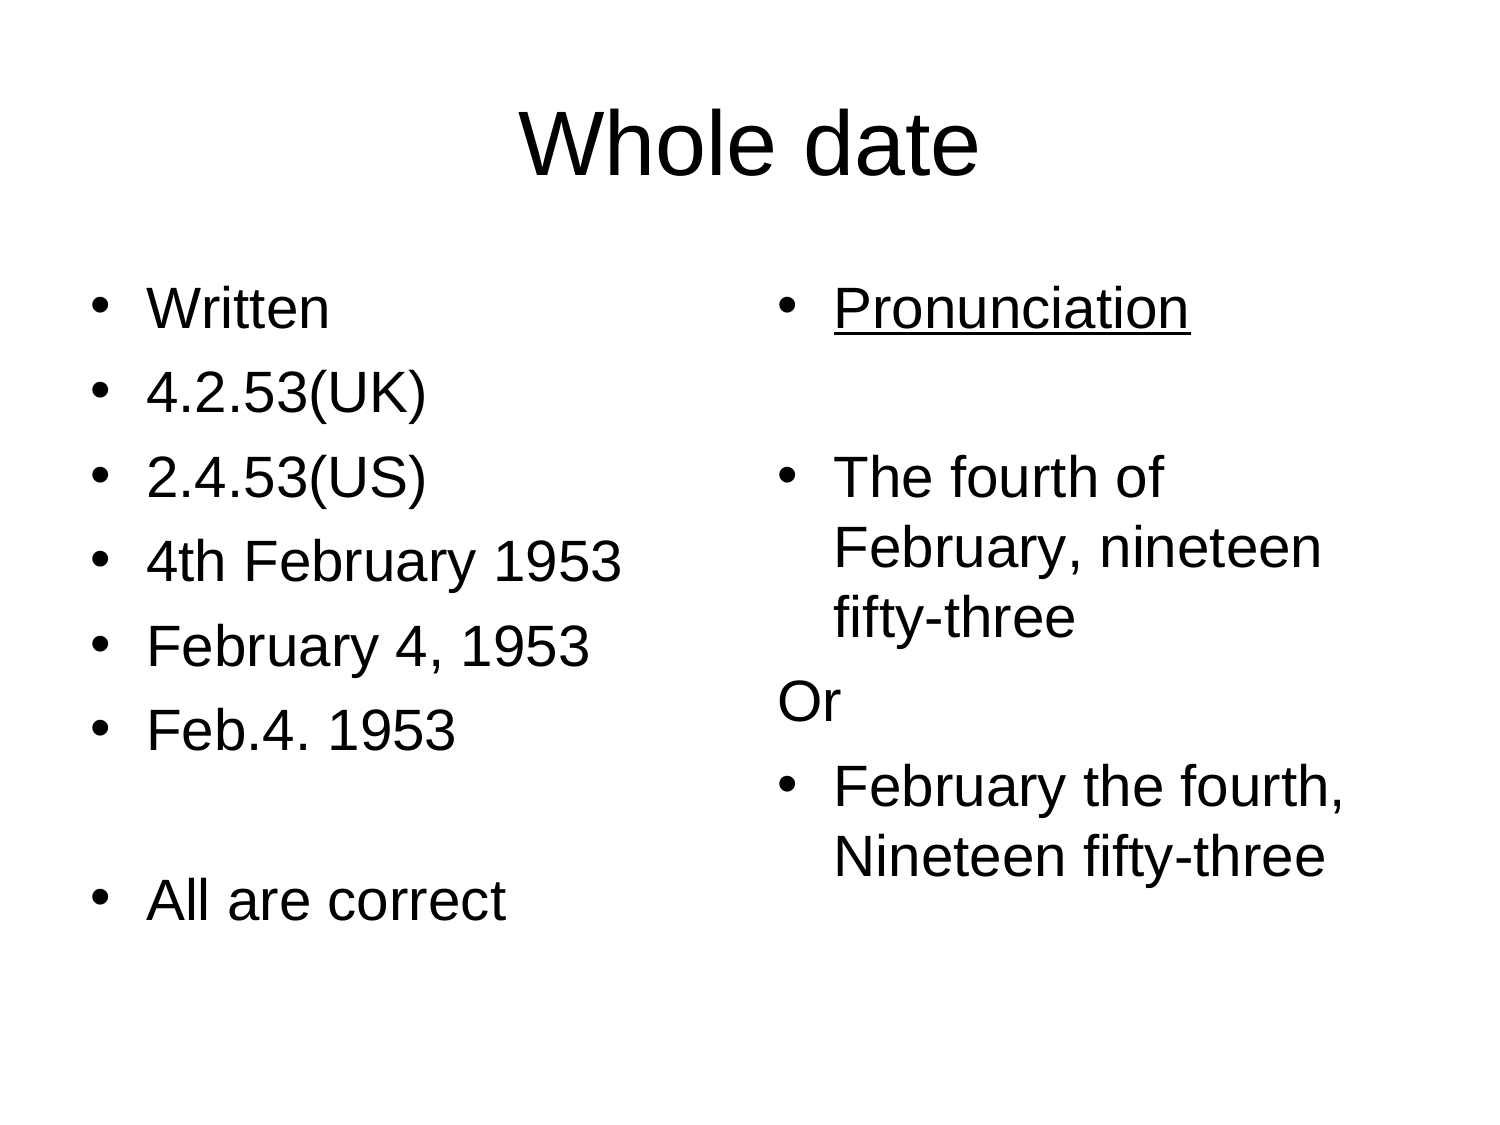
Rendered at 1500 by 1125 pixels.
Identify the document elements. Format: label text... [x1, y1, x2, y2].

list Pronunciation The fourth of February, nineteen fifty-three Or February the fourth, Nineteen fifty-three [762, 262, 1426, 1006]
list Written 4.2.53(UK) 2.4.53(US) 4th February 1953 February 4, 1953 Feb.4. 1953 All are correct [75, 262, 738, 1006]
title Whole date [75, 45, 1426, 233]
